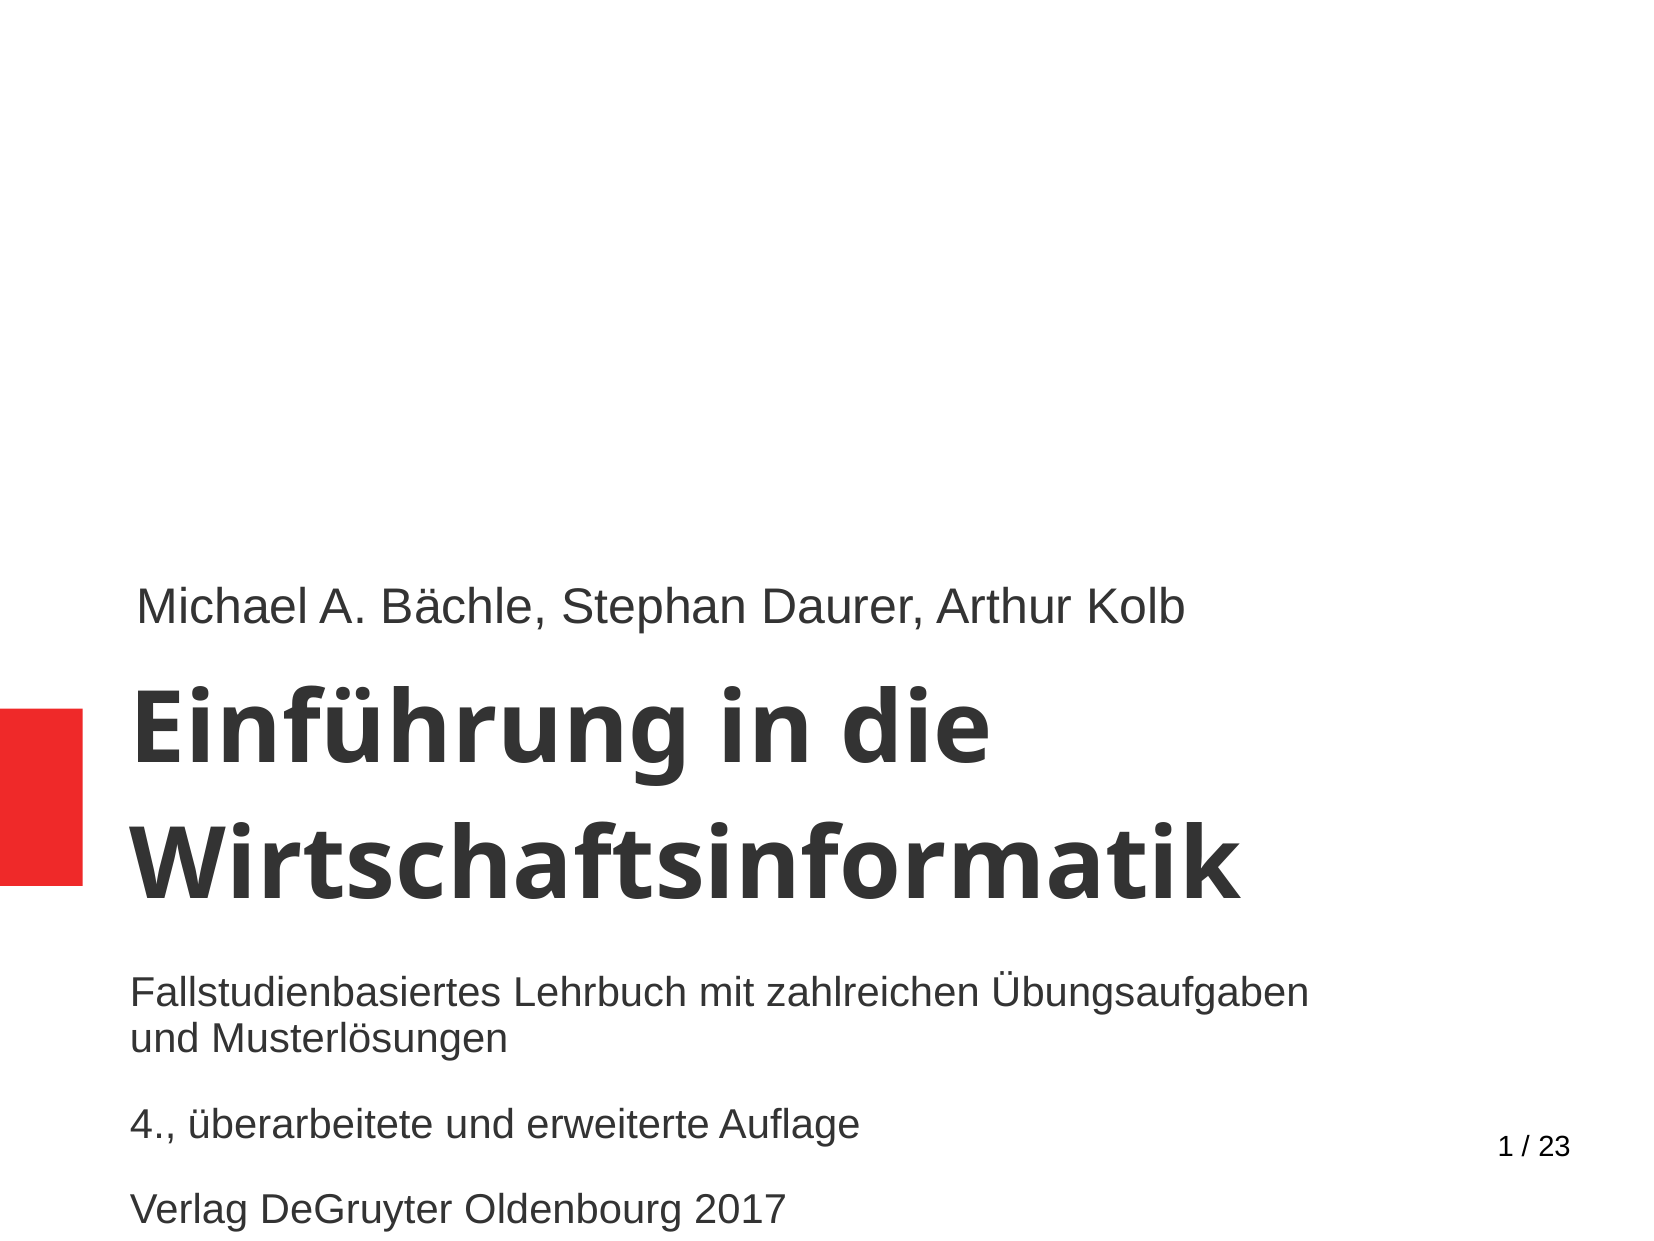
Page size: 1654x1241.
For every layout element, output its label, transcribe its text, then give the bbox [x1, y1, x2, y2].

text_box Michael A. Bächle, Stephan Daurer, Arthur Kolb [65, 578, 1229, 674]
list Fallstudienbasiertes Lehrbuch mit zahlreichen Übungsaufgaben und Musterlösungen 4., überarbeitete und erweiterte Auflage Verlag DeGruyter Oldenbourg 2017 [59, 968, 1347, 1241]
title Einführung in die Wirtschaftsinformatik [129, 650, 1536, 933]
